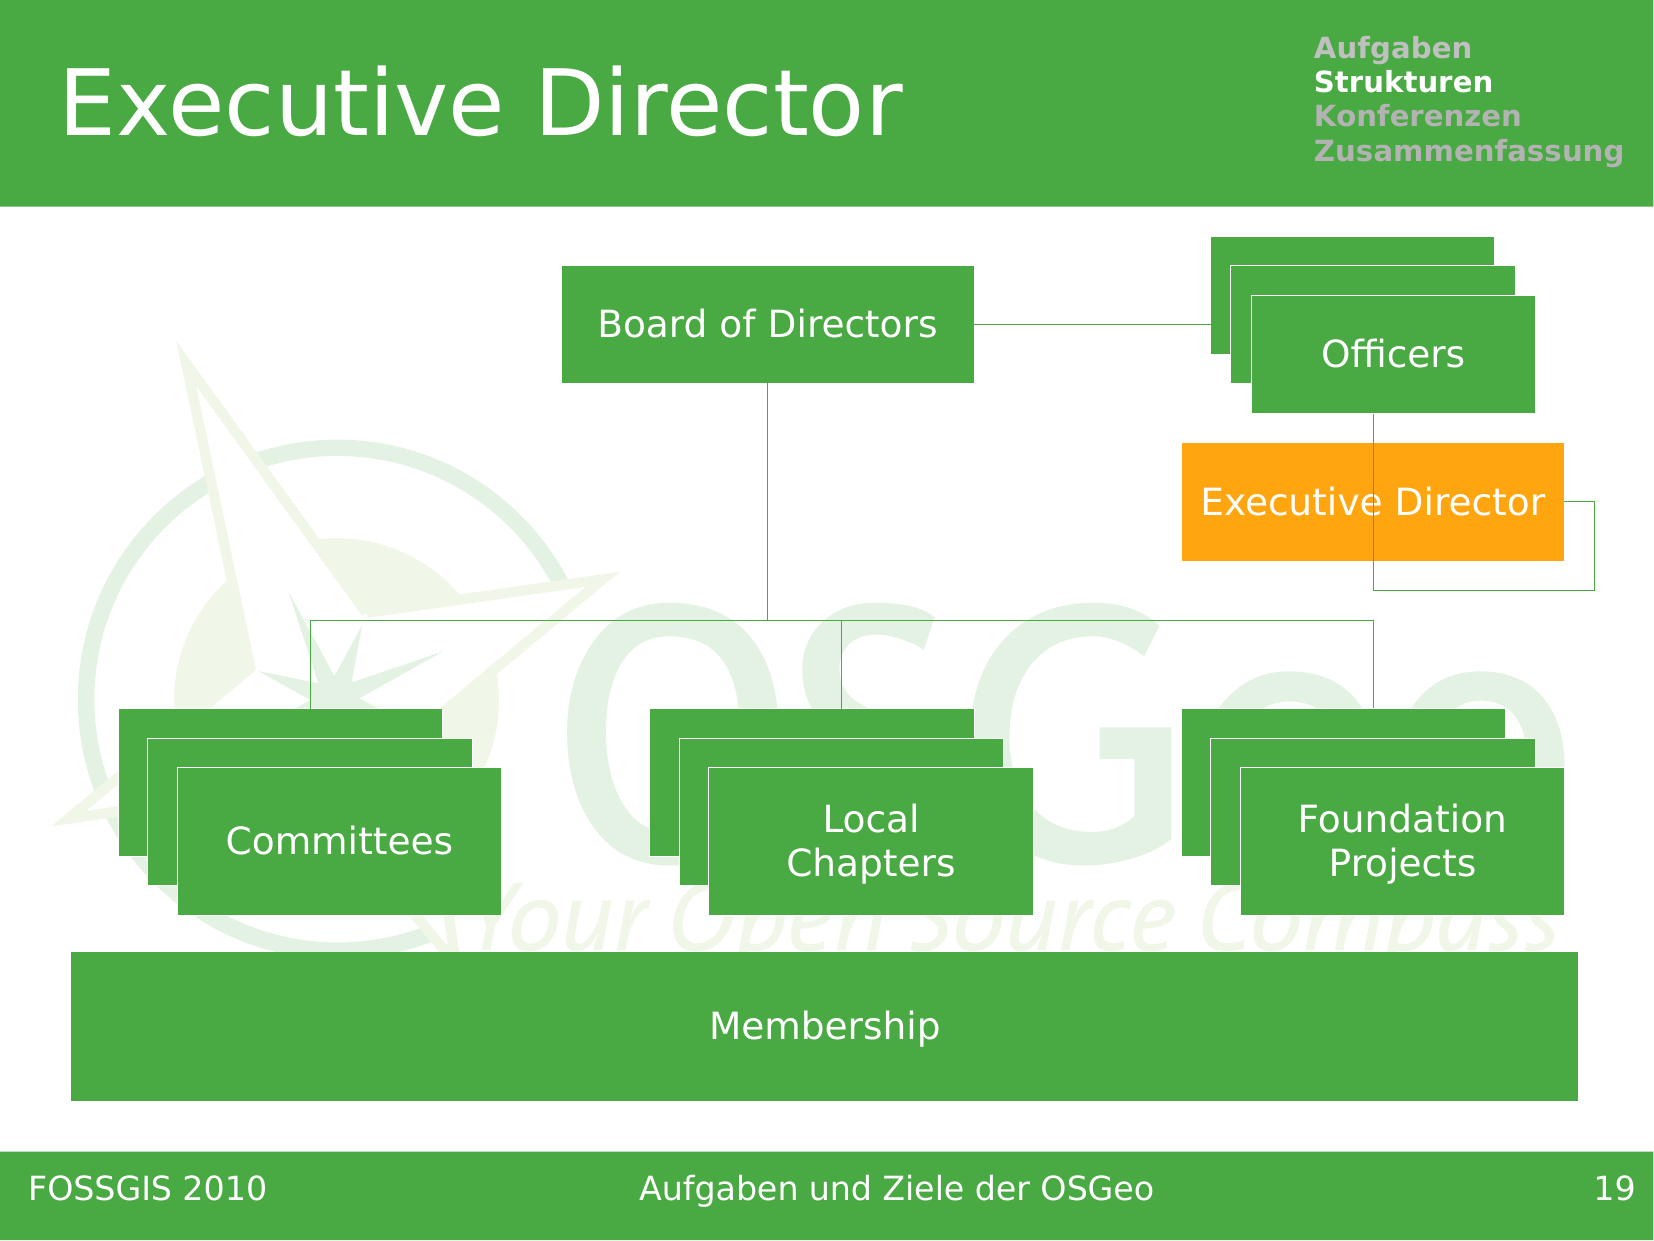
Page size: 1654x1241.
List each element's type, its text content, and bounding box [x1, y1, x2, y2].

text_box Local Chapters [708, 767, 1034, 916]
text_box Officers [1230, 265, 1516, 384]
title Executive Director [59, 29, 1299, 178]
text_box Officers [1251, 295, 1536, 414]
text_box Committees [147, 738, 473, 886]
text_box Local Chapters [1181, 708, 1506, 857]
text_box Committees [118, 708, 443, 857]
text_box Committees [177, 767, 502, 916]
text_box Local Chapters [679, 738, 1004, 886]
text_box Local Chapters [1210, 738, 1536, 886]
text_box Aufgaben Strukturen Konferenzen Zusammenfassung [1299, 23, 1654, 201]
text_box Board of Directors [561, 265, 975, 384]
text_box Executive Director [1181, 442, 1565, 562]
text_box Foundation Projects [1240, 767, 1565, 916]
text_box Membership [71, 952, 1578, 1101]
text_box Local Chapters [649, 708, 975, 857]
text_box Officers [1210, 236, 1495, 355]
